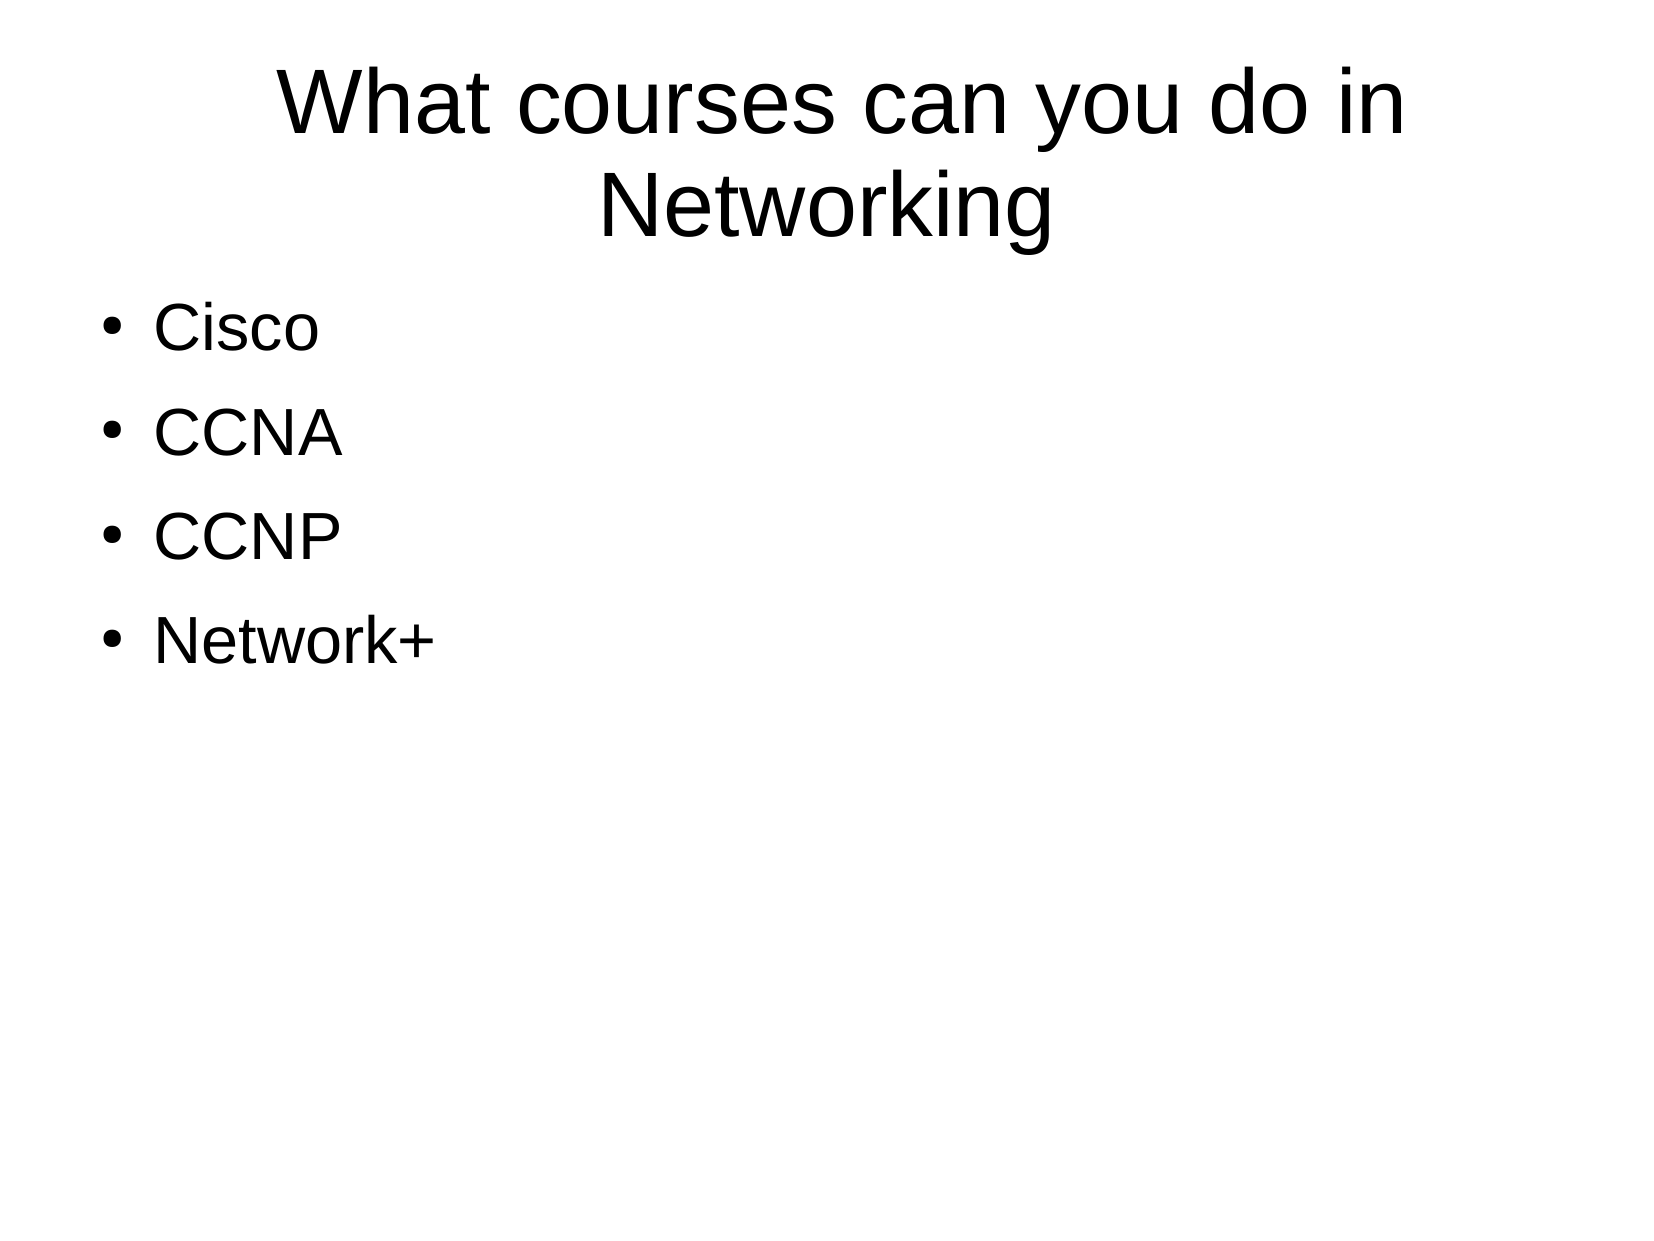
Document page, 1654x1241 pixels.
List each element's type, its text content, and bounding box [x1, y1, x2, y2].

list Cisco CCNA CCNP Network+ [82, 290, 1571, 1109]
title What courses can you do in Networking [82, 39, 1571, 267]
